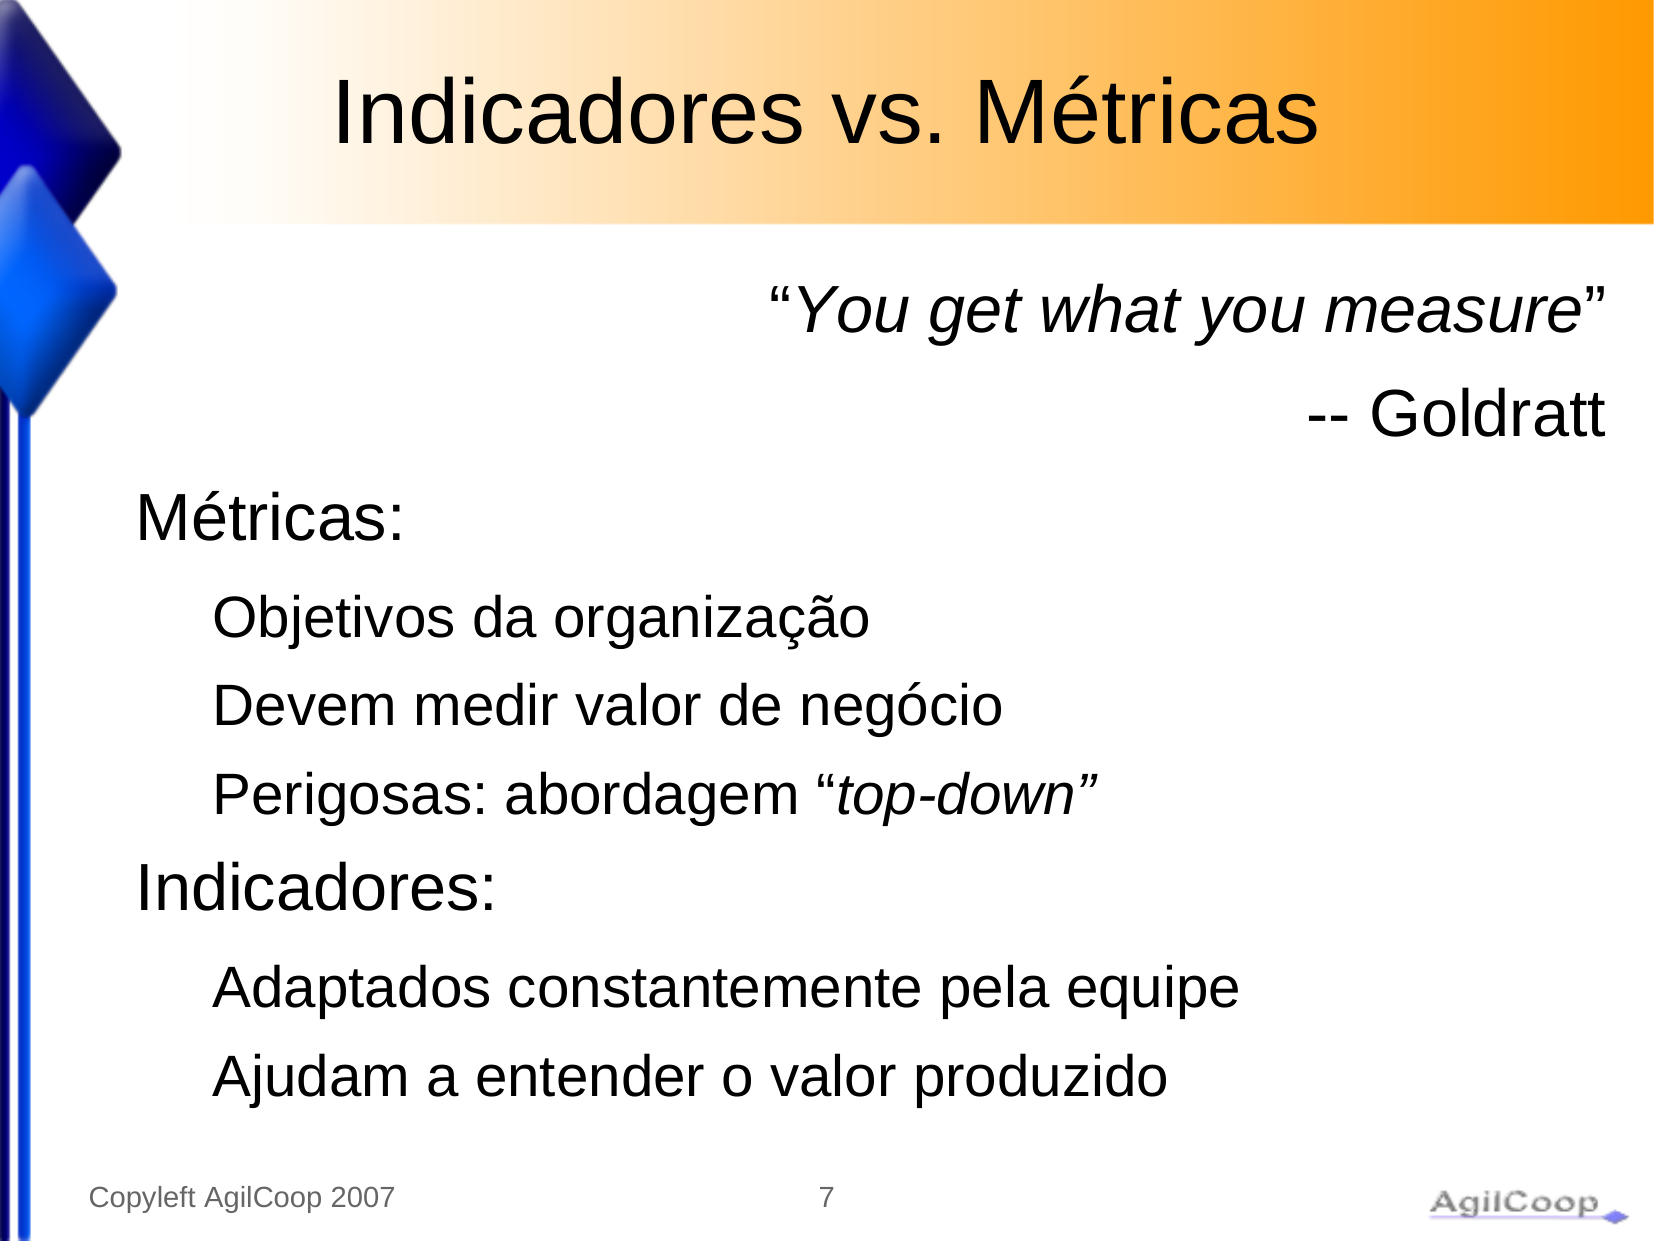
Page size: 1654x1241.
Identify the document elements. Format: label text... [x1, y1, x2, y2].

list “You get what you measure” -- Goldratt Métricas: Objetivos da organização Devem medir valor de negócio Perigosas: abordagem “top-down” Indicadores: Adaptados constantemente pela equipe Ajudam a entender o valor produzido [118, 271, 1607, 1123]
title Indicadores vs. Métricas [82, 8, 1571, 216]
picture [0, 0, 1654, 1241]
